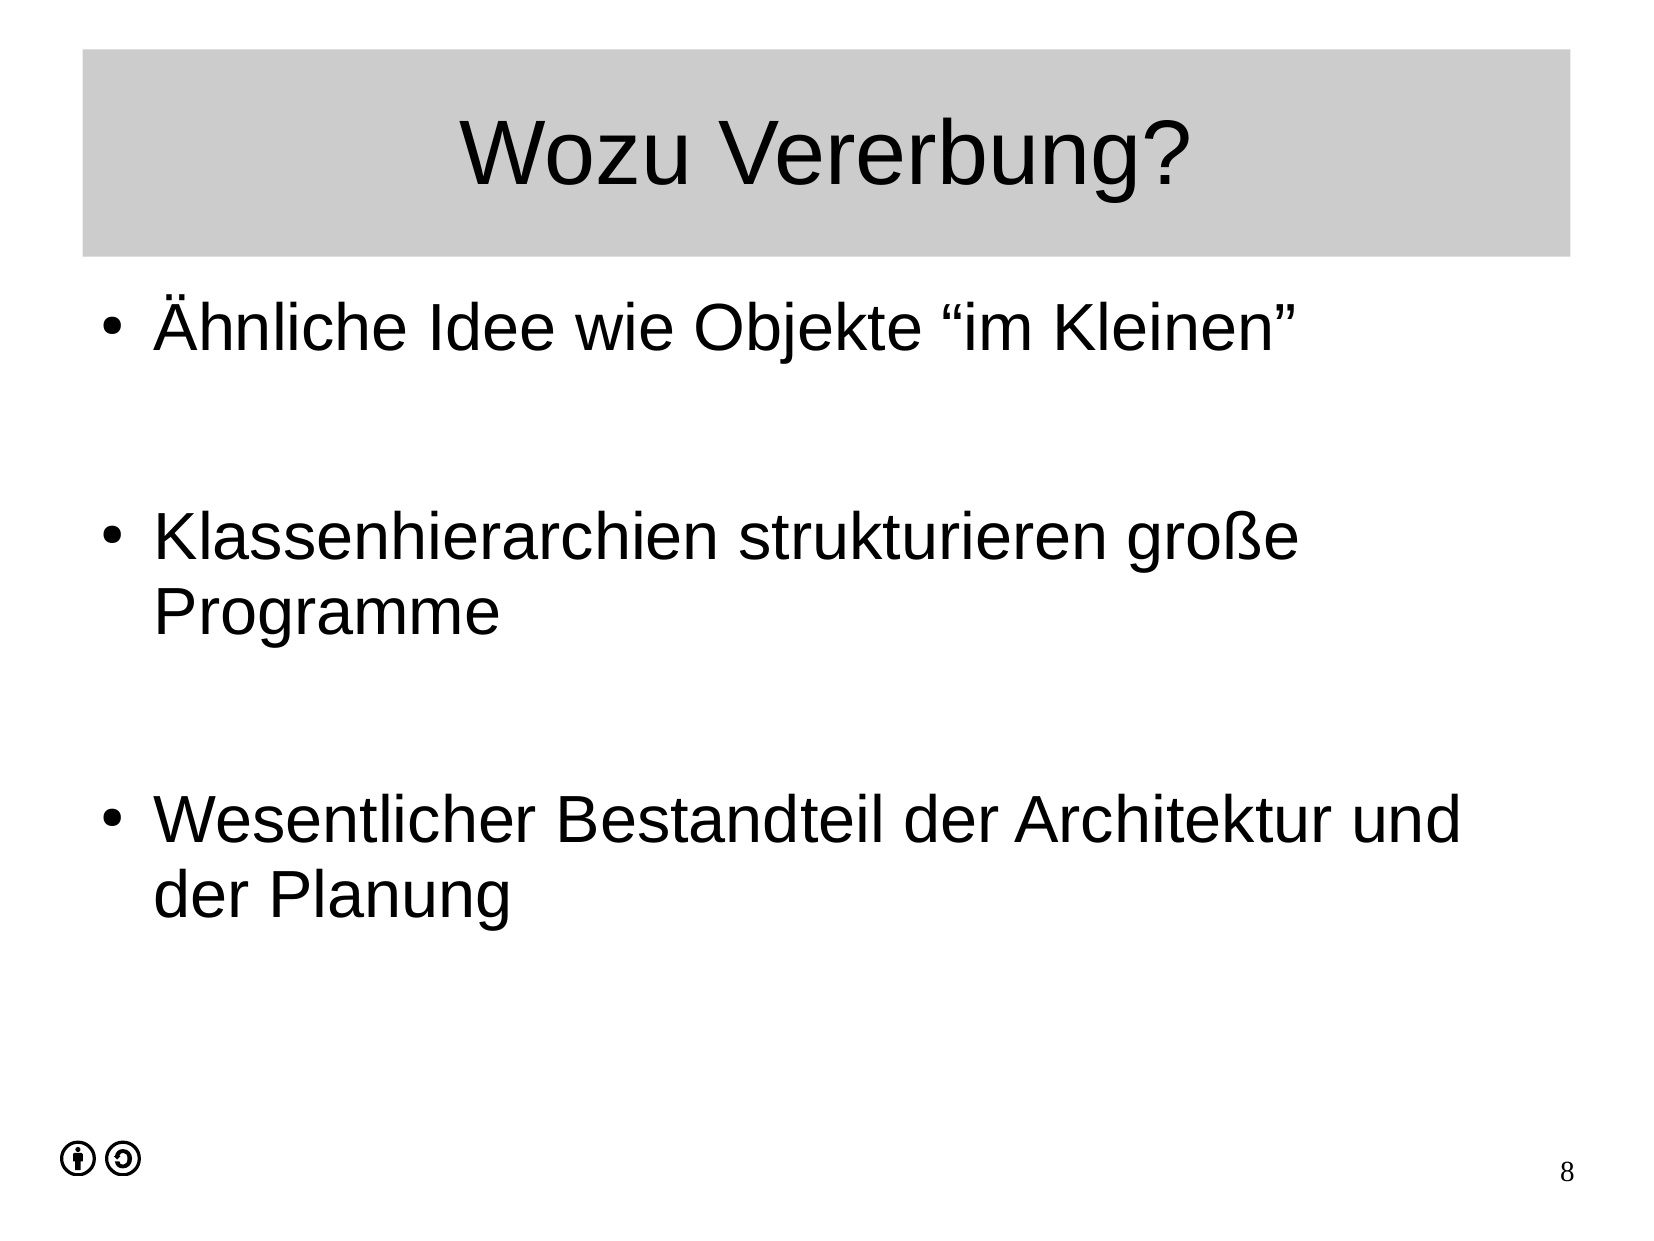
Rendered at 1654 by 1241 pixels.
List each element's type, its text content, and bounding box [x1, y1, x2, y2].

title Wozu Vererbung? [82, 49, 1571, 257]
list Ähnliche Idee wie Objekte “im Kleinen” Klassenhierarchien strukturieren große Programme Wesentlicher Bestandteil der Architektur und der Planung [82, 290, 1538, 1010]
